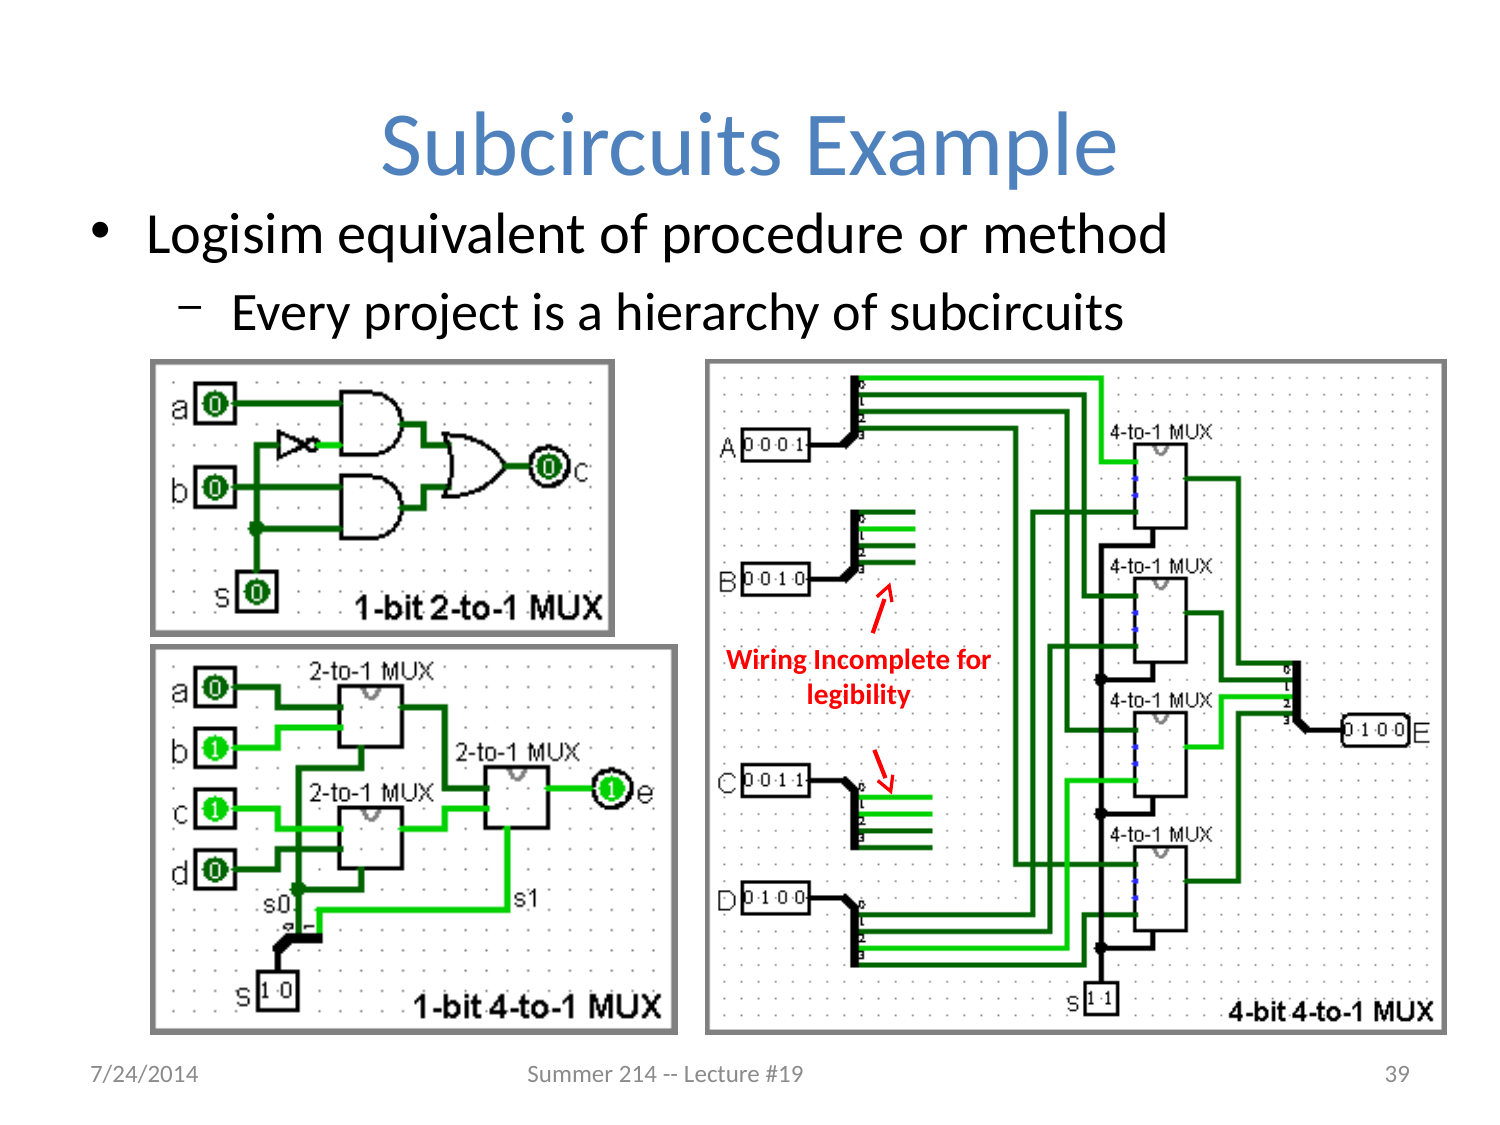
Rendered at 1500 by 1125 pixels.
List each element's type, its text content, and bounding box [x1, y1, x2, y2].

text_box Wiring Incomplete for legibility [714, 633, 1004, 718]
picture [150, 359, 615, 638]
title Subcircuits Example [75, 45, 1425, 187]
picture [705, 359, 1447, 1036]
slide_number 7/24/2014 [75, 1042, 425, 1103]
slide_number <number> [1074, 1042, 1425, 1103]
footer Summer 214 -- Lecture #19 [512, 1042, 988, 1103]
picture [150, 644, 678, 1036]
list Logisim equivalent of procedure or method Every project is a hierarchy of subcircuits [75, 187, 1425, 383]
